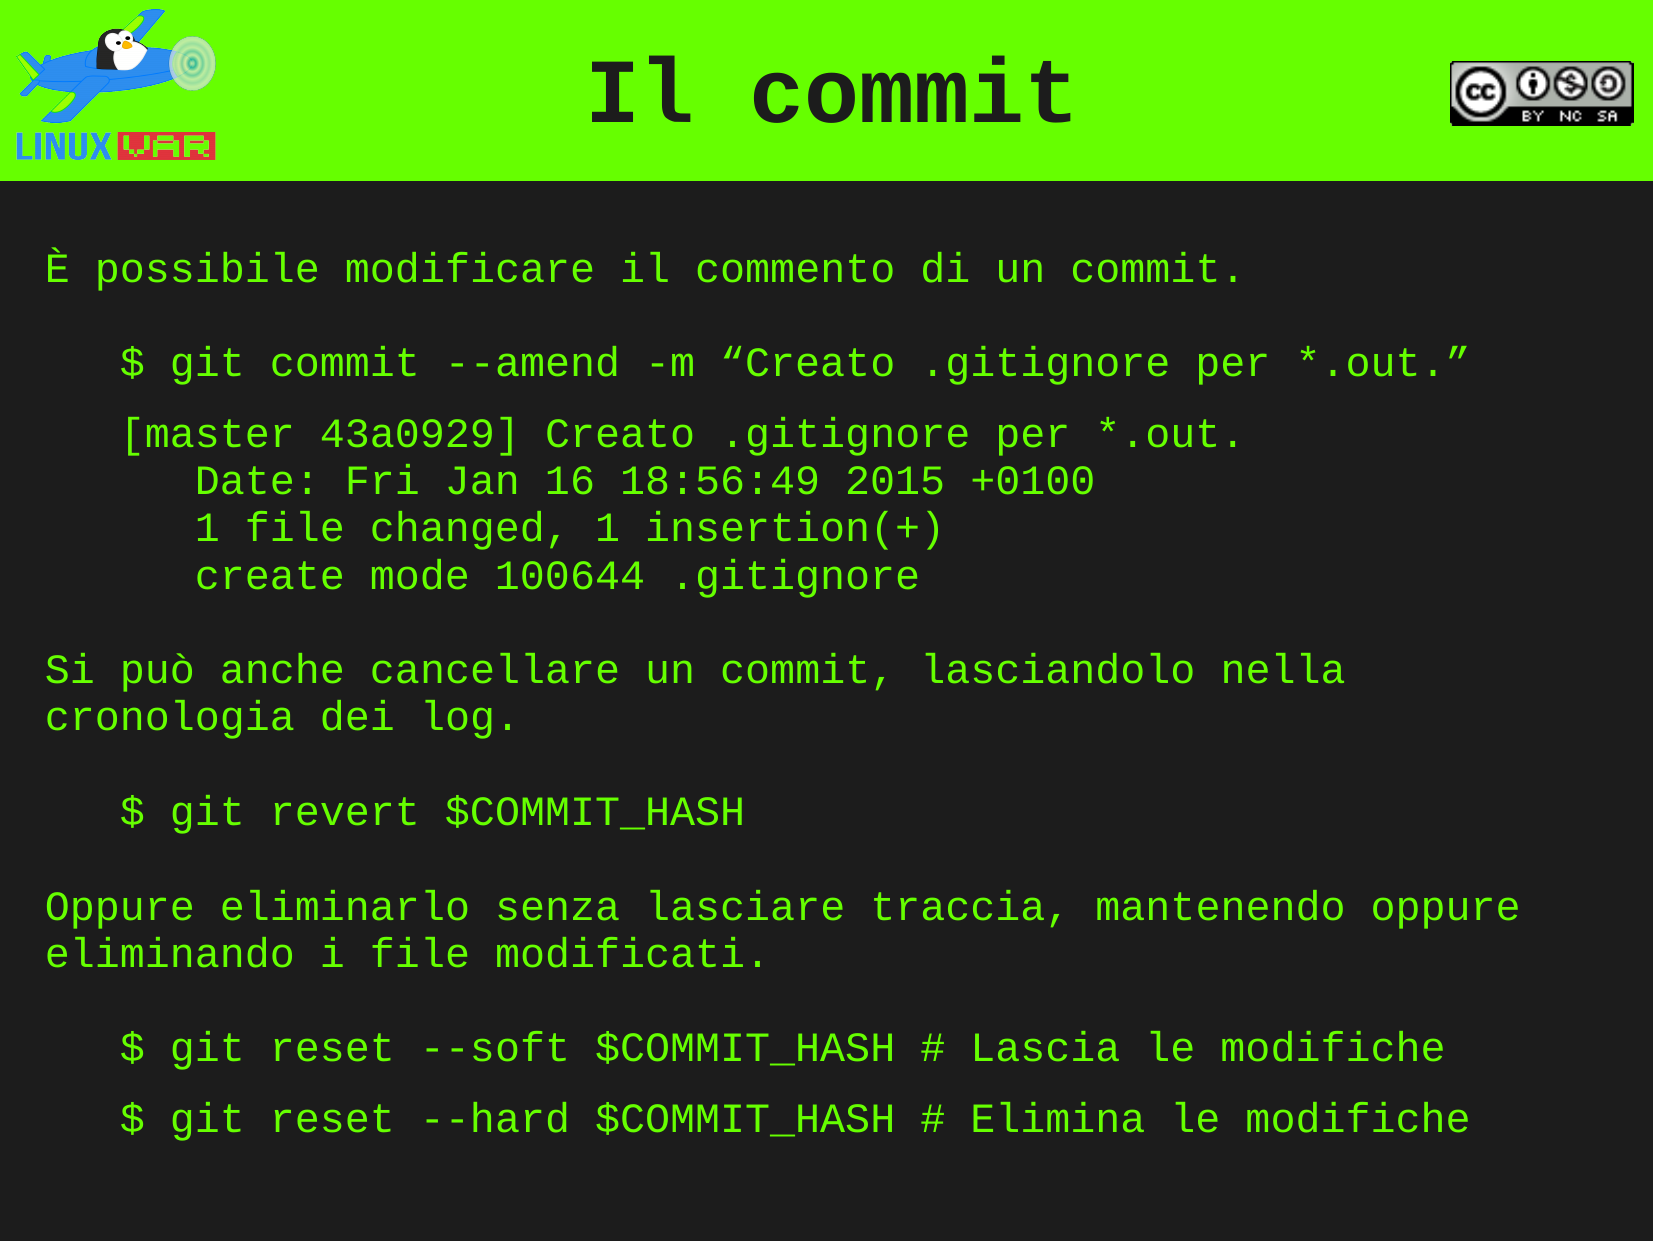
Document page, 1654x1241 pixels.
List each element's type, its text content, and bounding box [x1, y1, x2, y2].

text_box Il commit [216, 39, 1471, 158]
picture [16, 9, 216, 160]
text_box [0, 0, 1653, 181]
picture [1450, 61, 1634, 126]
text_box È possibile modificare il commento di un commit. $ git commit --amend -m “Creato .gitignore per *.out.” [master 43a0929] Creato .gitignore per *.out. Date: Fri Jan 16 18:56:49 2015 +0100 1 file changed, 1 insertion(+) create mode 100644 .gitignore Si può anche cancellare un commit, lasciandolo nella cronologia dei log. $ git revert $COMMIT_HASH Oppure eliminarlo senza lasciare traccia, mantenendo oppure eliminando i file modificati. $ git reset --soft $COMMIT_HASH # Lascia le modifiche $ git reset --hard $COMMIT_HASH # Elimina le modifiche [30, 240, 1606, 1224]
